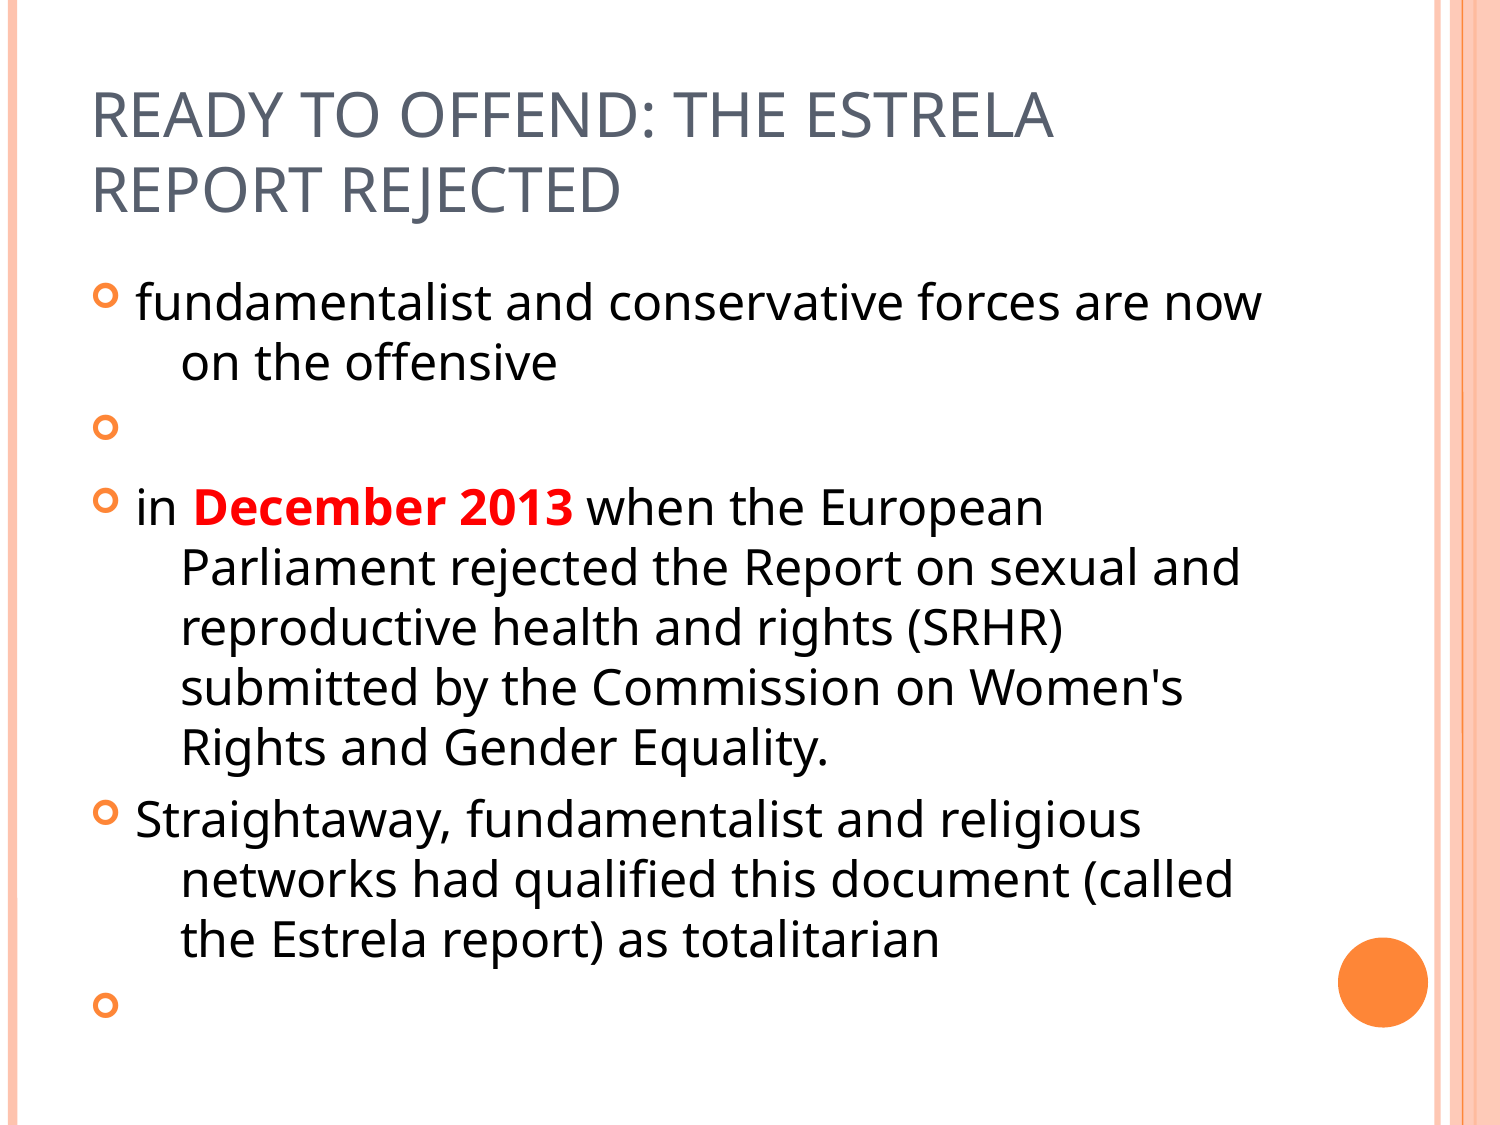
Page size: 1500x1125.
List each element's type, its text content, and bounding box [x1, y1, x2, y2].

list fundamentalist and conservative forces are now on the offensive in December 2013 when the European Parliament rejected the Report on sexual and reproductive health and rights (SRHR) submitted by the Commission on Women's Rights and Gender Equality. Straightaway, fundamentalist and religious networks had qualified this document (called the Estrela report) as totalitarian [75, 262, 1300, 1062]
title Ready to offend: the estrela report rejected [75, 45, 1300, 233]
